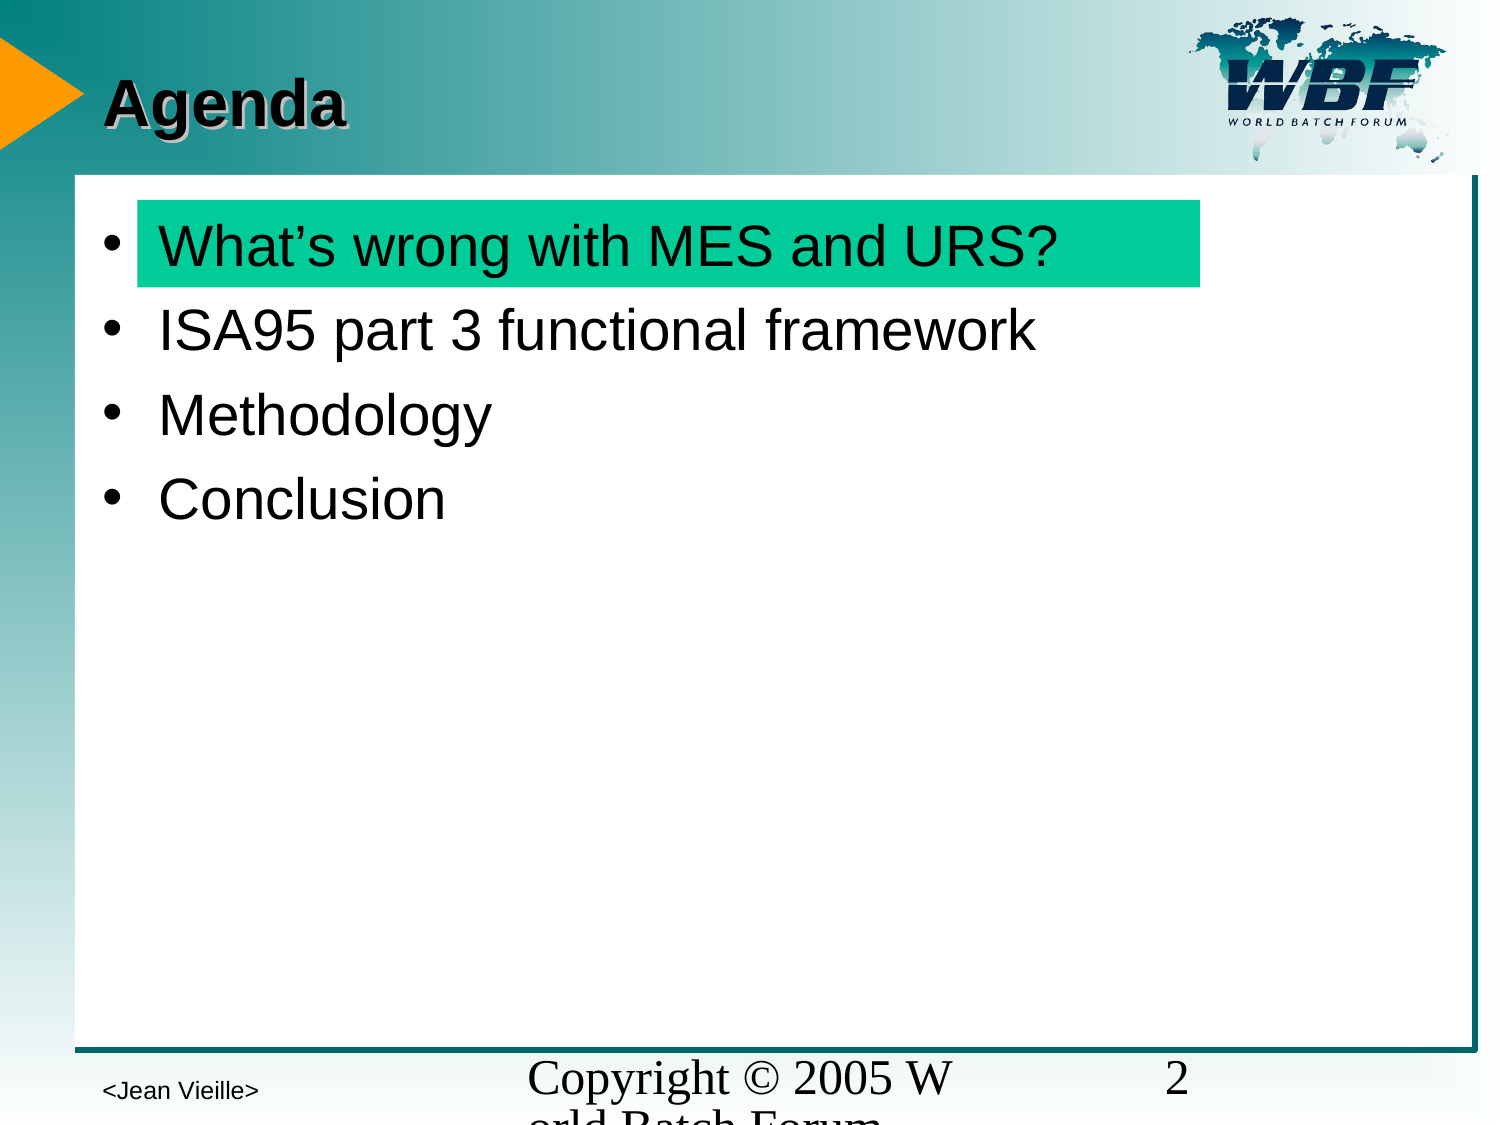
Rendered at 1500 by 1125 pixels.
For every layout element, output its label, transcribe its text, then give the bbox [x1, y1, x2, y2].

title Agenda [87, 37, 1188, 163]
picture [0, 0, 1500, 1125]
list What’s wrong with MES and URS? ISA95 part 3 functional framework Methodology Conclusion [87, 199, 1463, 1038]
picture [630, 1113, 643, 1125]
